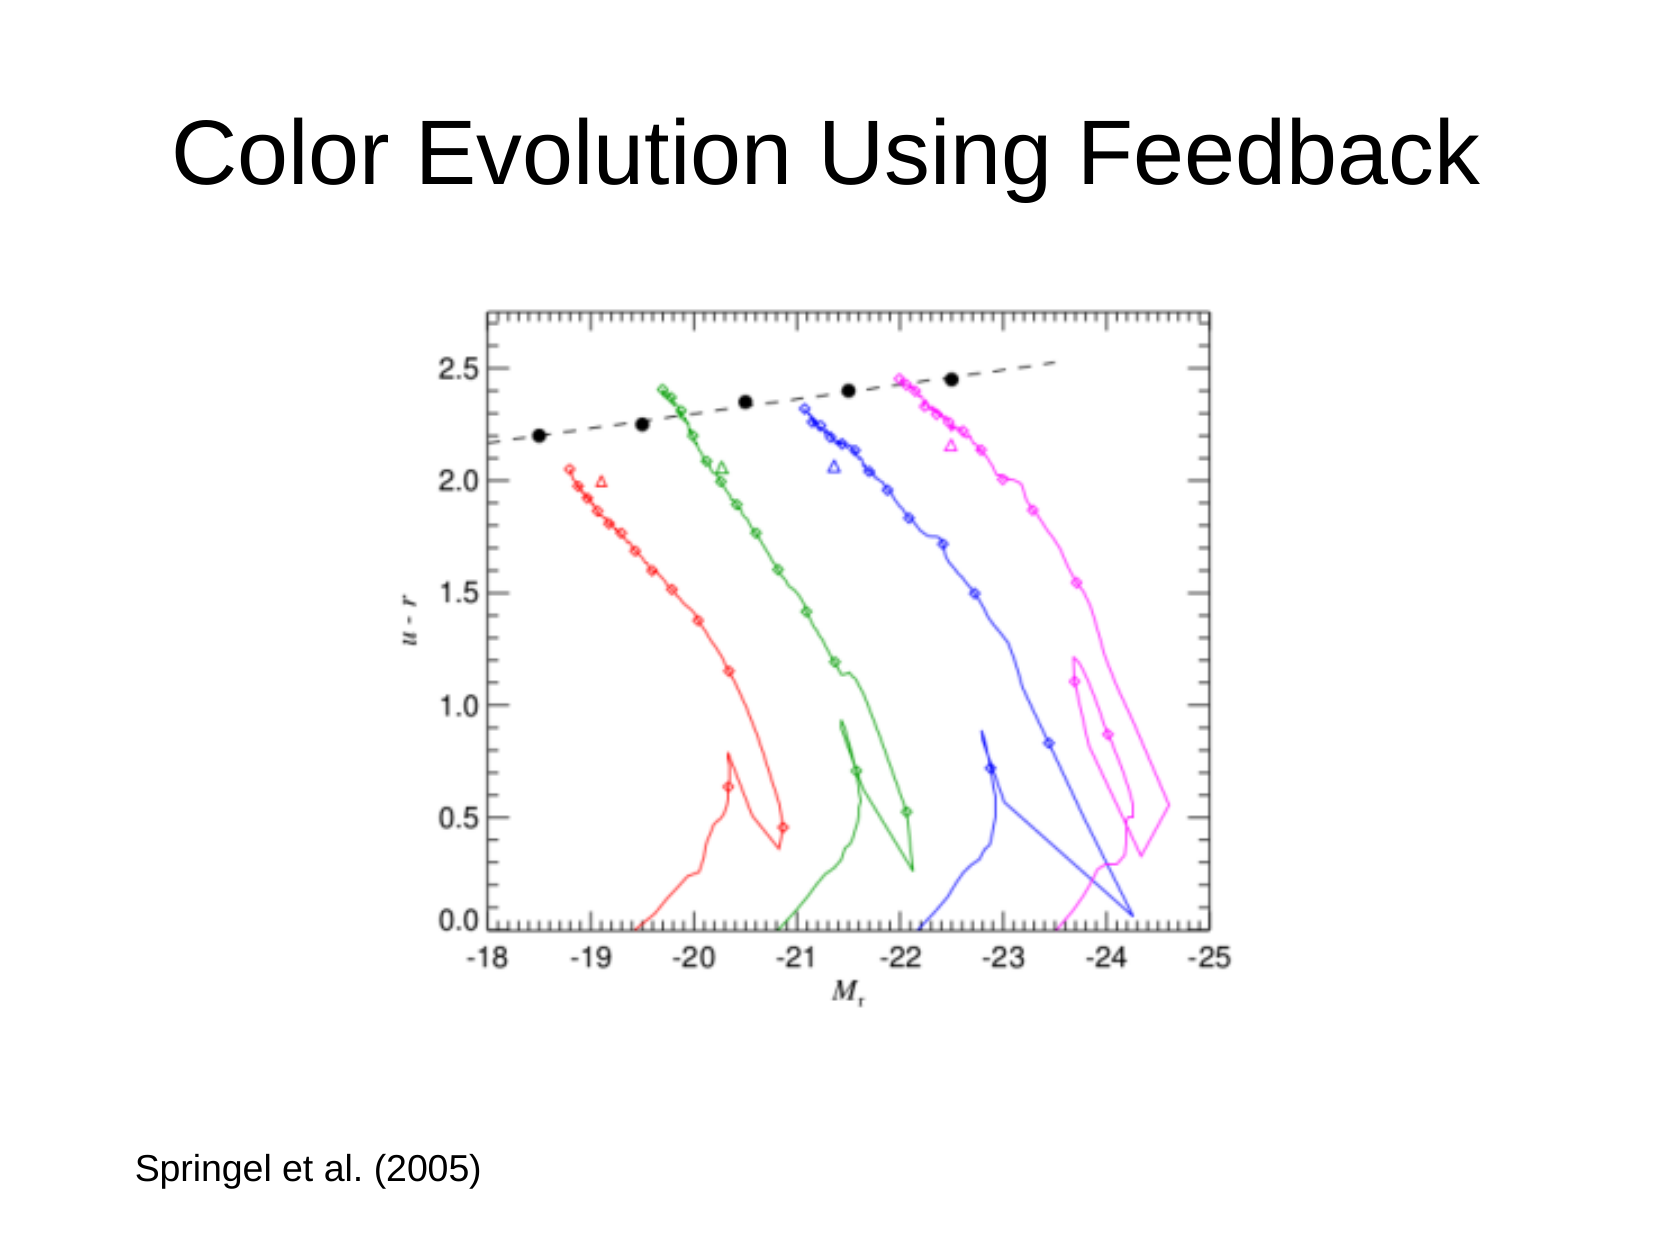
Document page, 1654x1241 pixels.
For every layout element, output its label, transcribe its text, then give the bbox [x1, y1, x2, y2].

text_box Springel et al. (2005) [120, 1140, 497, 1197]
title Color Evolution Using Feedback [82, 49, 1571, 257]
picture [397, 290, 1256, 1010]
